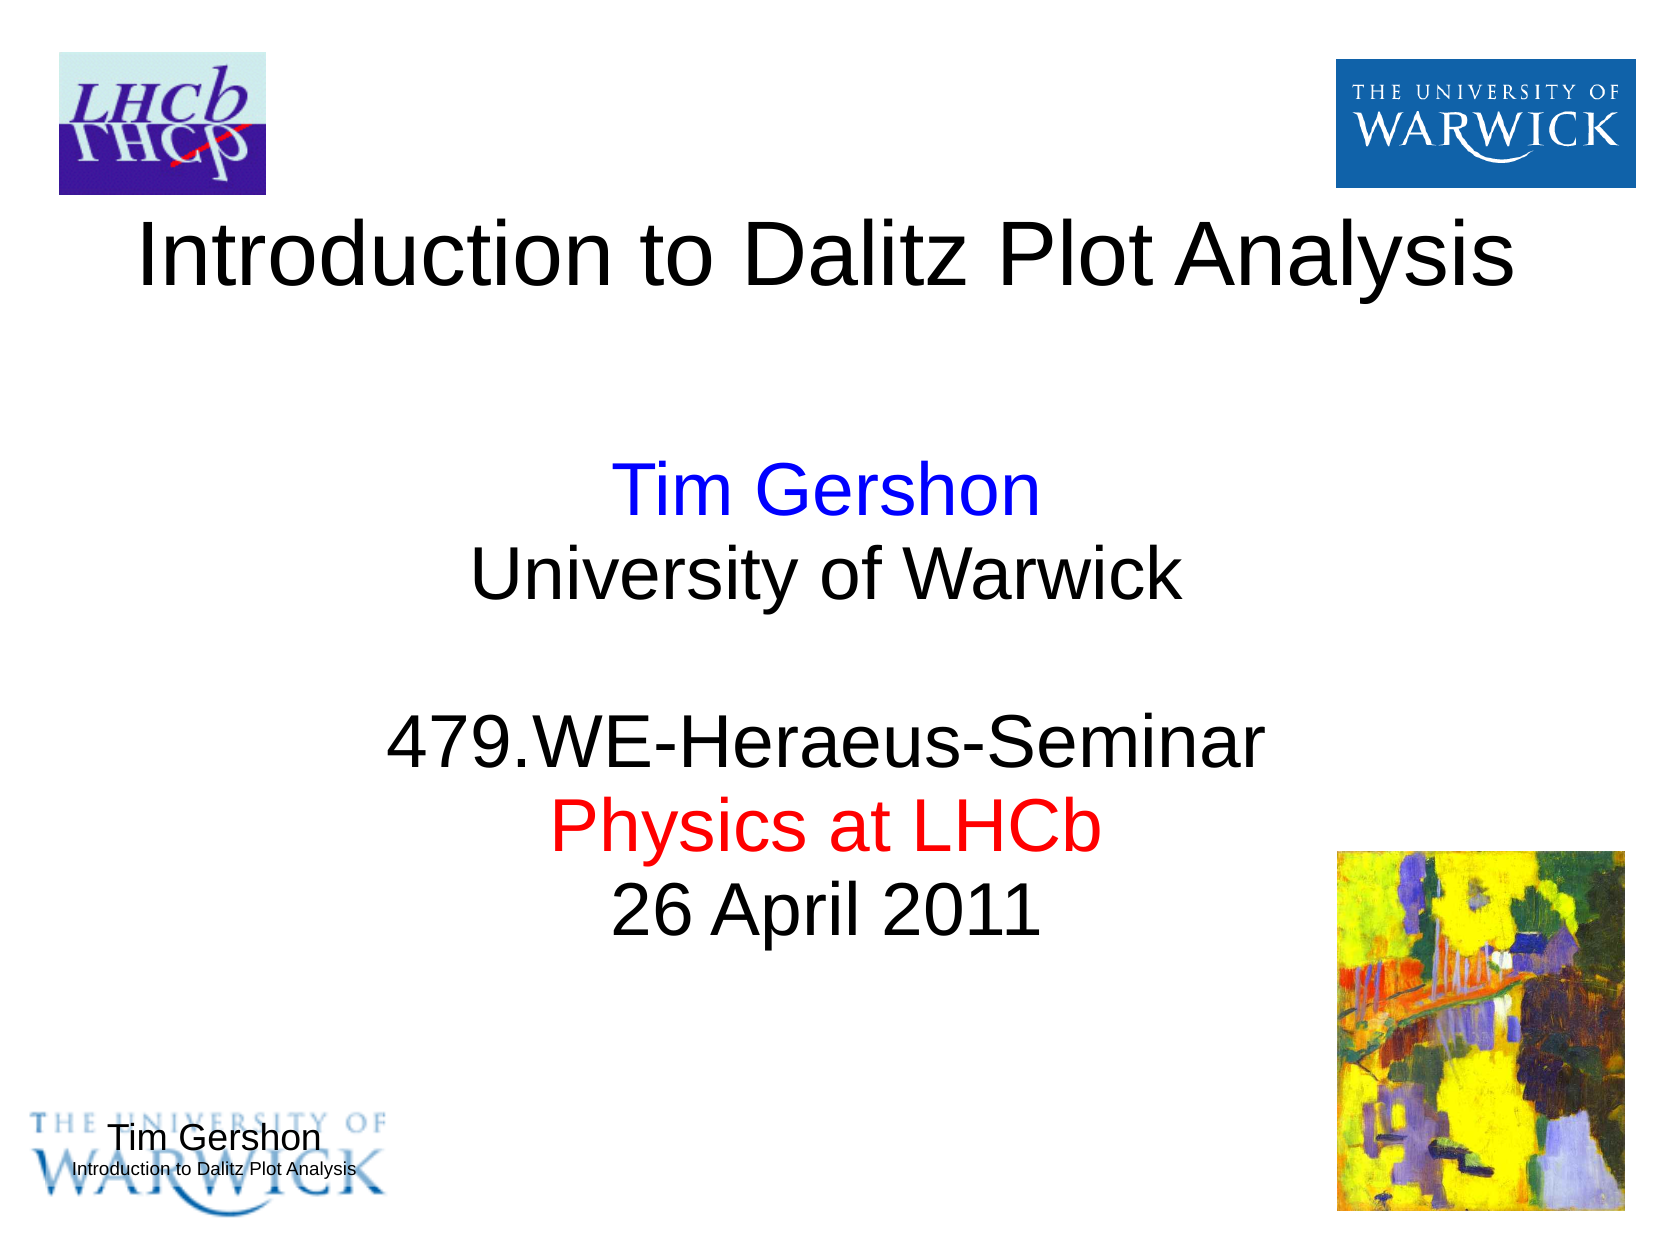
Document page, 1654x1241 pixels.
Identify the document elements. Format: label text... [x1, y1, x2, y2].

picture [59, 52, 266, 196]
picture [19, 1106, 406, 1232]
text_box Tim Gershon Introduction to Dalitz Plot Analysis [45, 1108, 384, 1187]
picture [1336, 59, 1636, 188]
subtitle Tim Gershon University of Warwick 479.WE-Heraeus-Seminar Physics at LHCb 26 April 2011 [82, 290, 1571, 1109]
picture [1337, 851, 1625, 1211]
title Introduction to Dalitz Plot Analysis [82, 149, 1571, 290]
